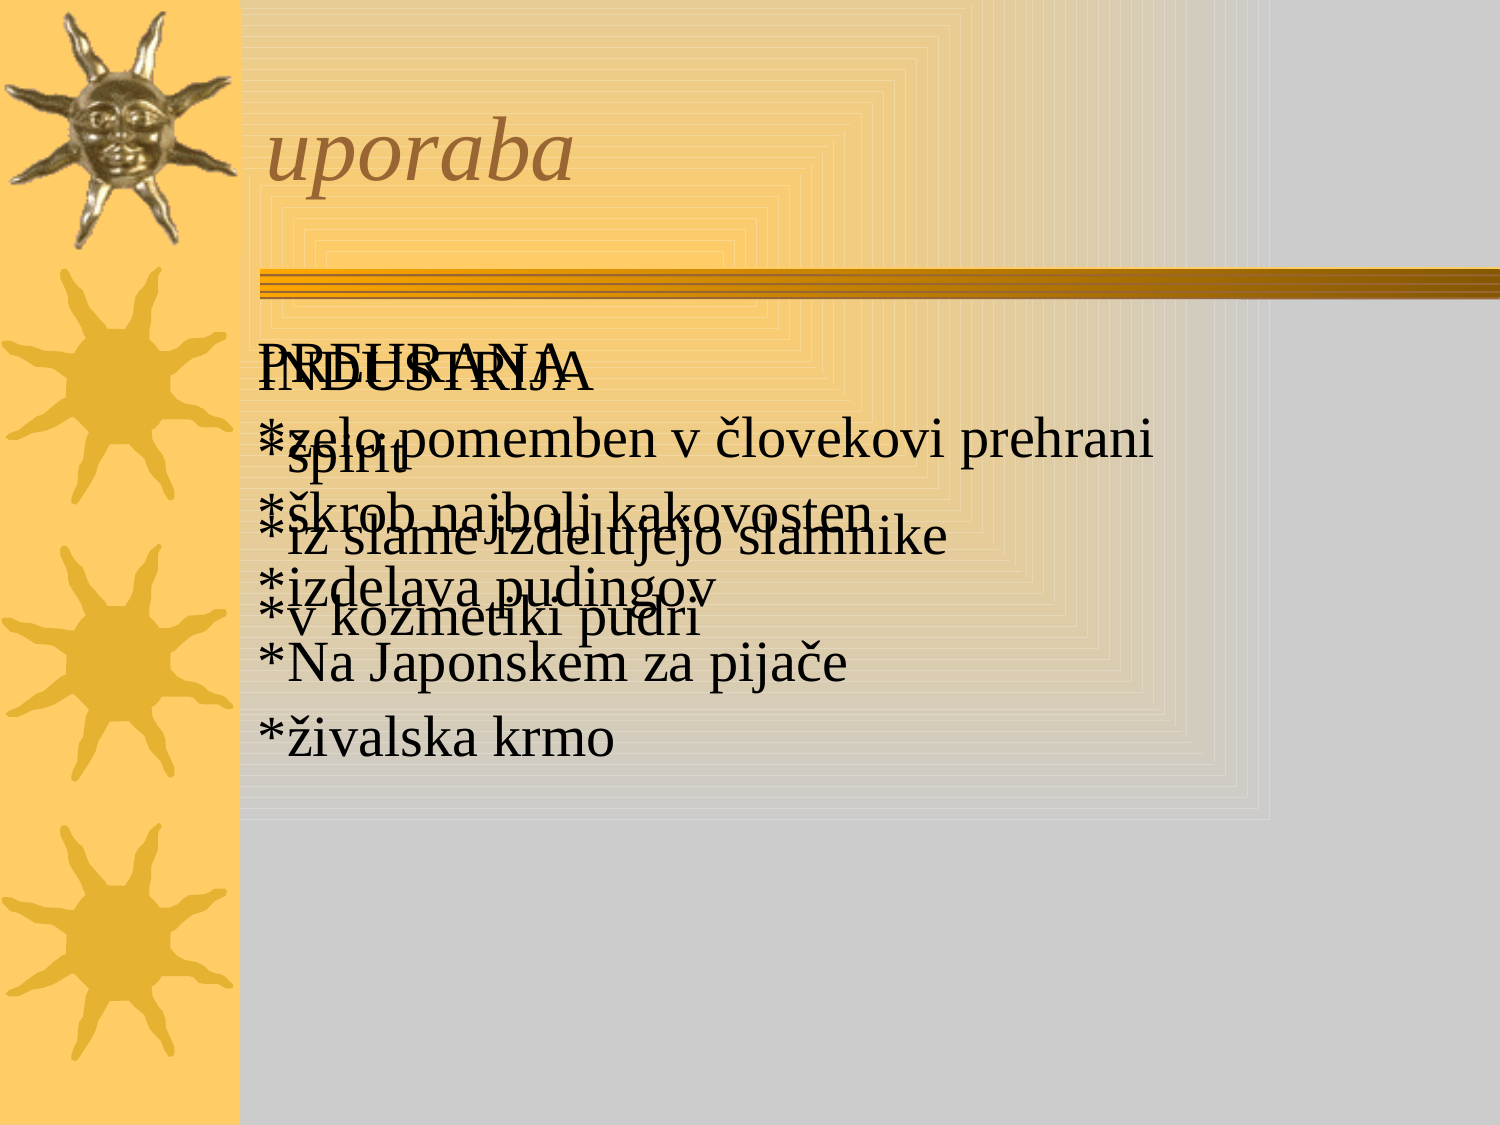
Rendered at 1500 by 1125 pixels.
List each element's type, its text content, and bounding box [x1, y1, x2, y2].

picture [1, 8, 242, 254]
title uporaba [250, 50, 1492, 238]
list INDUSTRIJA *špirit *iz slame izdelujejo slamnike *v kozmetiki pudri [242, 324, 1494, 1000]
